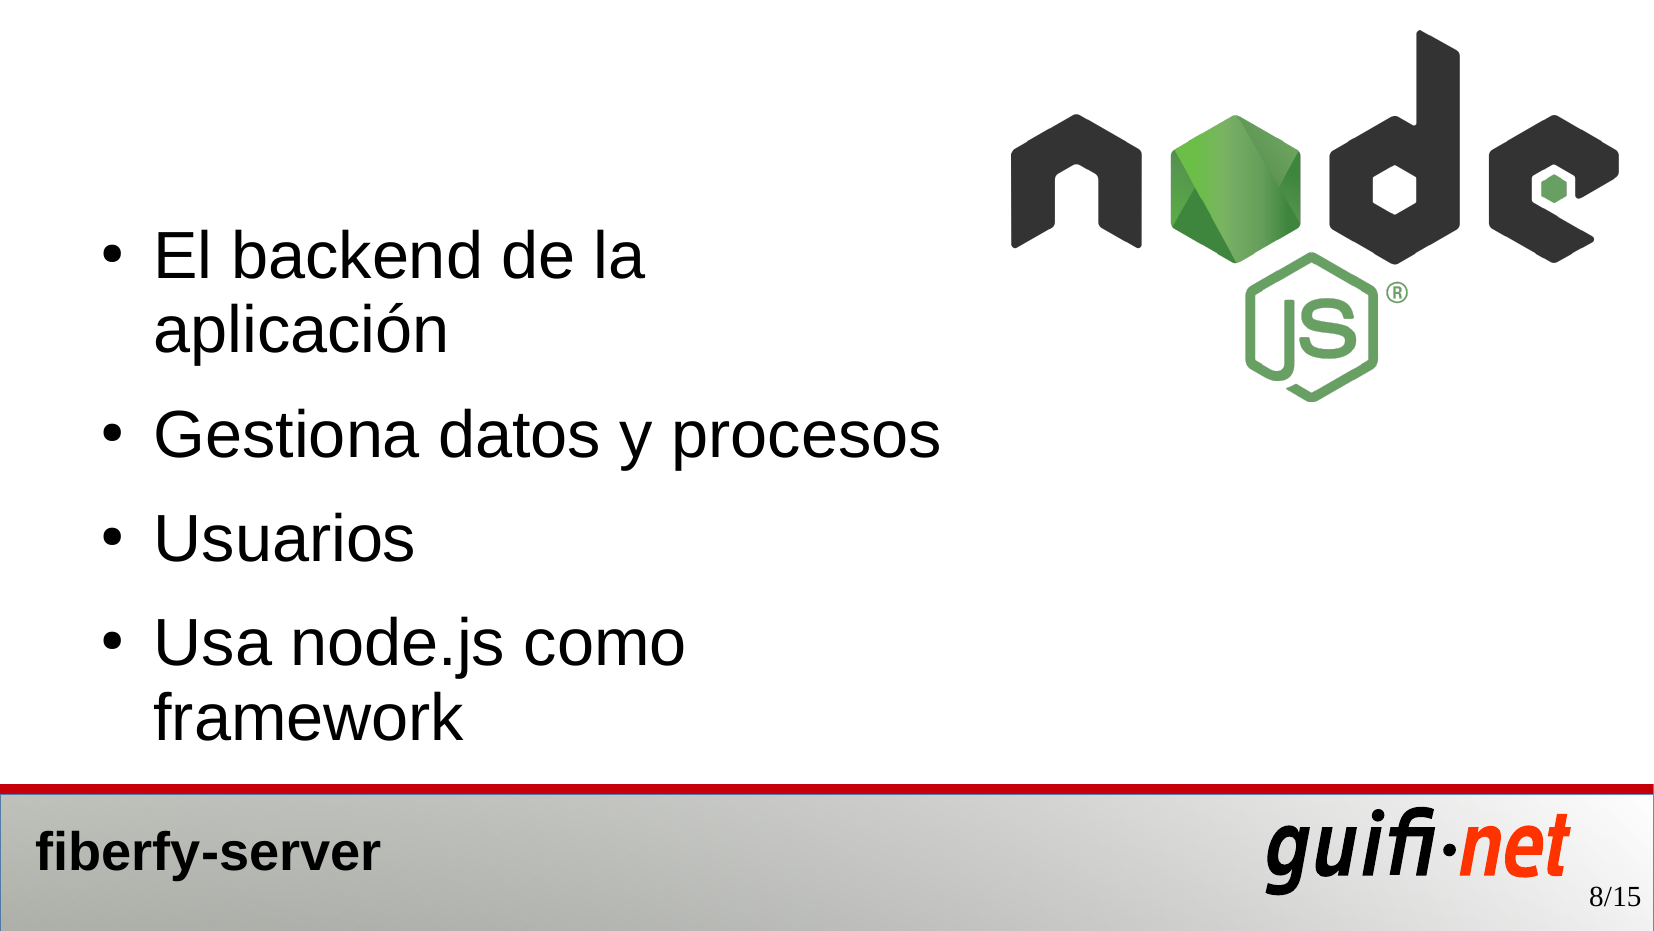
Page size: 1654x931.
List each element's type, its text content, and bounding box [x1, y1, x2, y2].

title fiberfy-server [35, 804, 1182, 898]
picture [1011, 30, 1619, 402]
list El backend de la aplicación Gestiona datos y procesos Usuarios Usa node.js como framework [82, 217, 957, 758]
